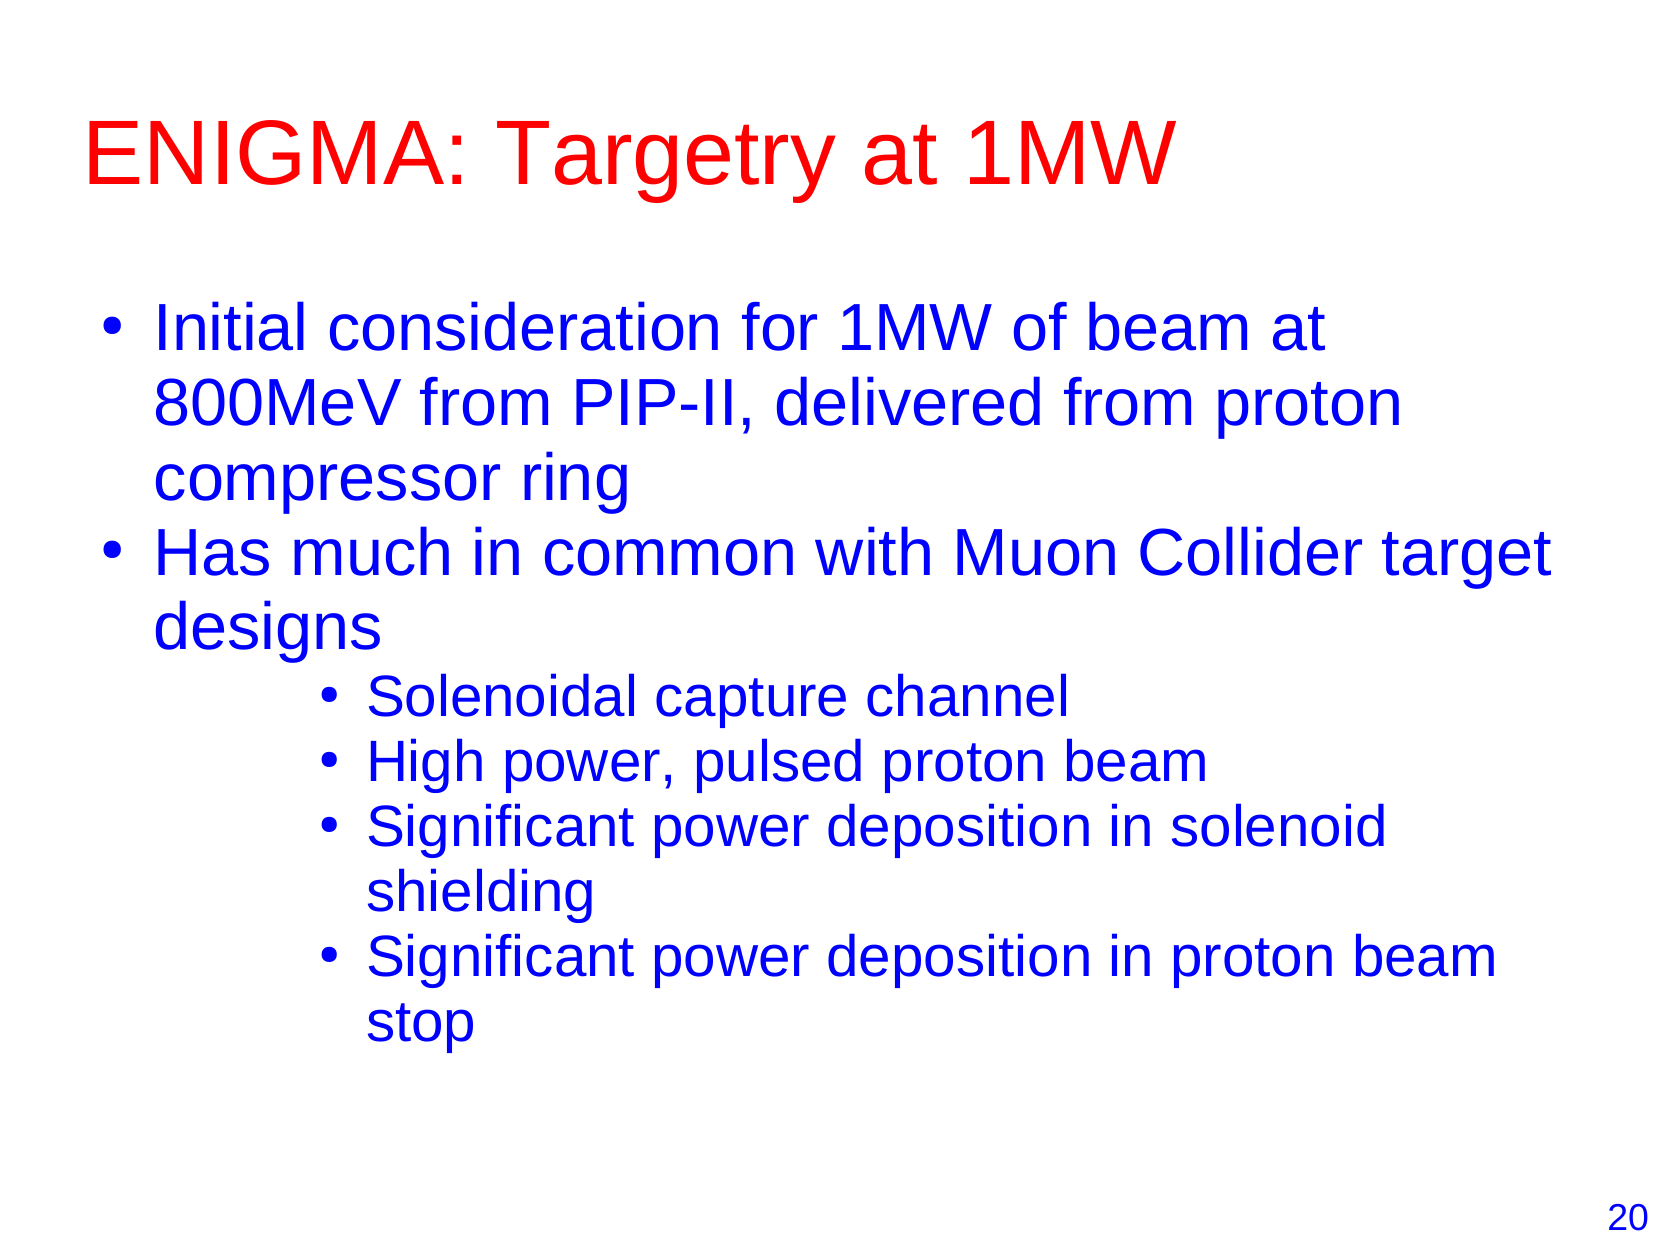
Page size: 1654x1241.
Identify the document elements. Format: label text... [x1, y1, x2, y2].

title ENIGMA: Targetry at 1MW [82, 49, 1571, 257]
list Initial consideration for 1MW of beam at 800MeV from PIP-II, delivered from proton compressor ring Has much in common with Muon Collider target designs Solenoidal capture channel High power, pulsed proton beam Significant power deposition in solenoid shielding Significant power deposition in proton beam stop [82, 290, 1571, 1109]
